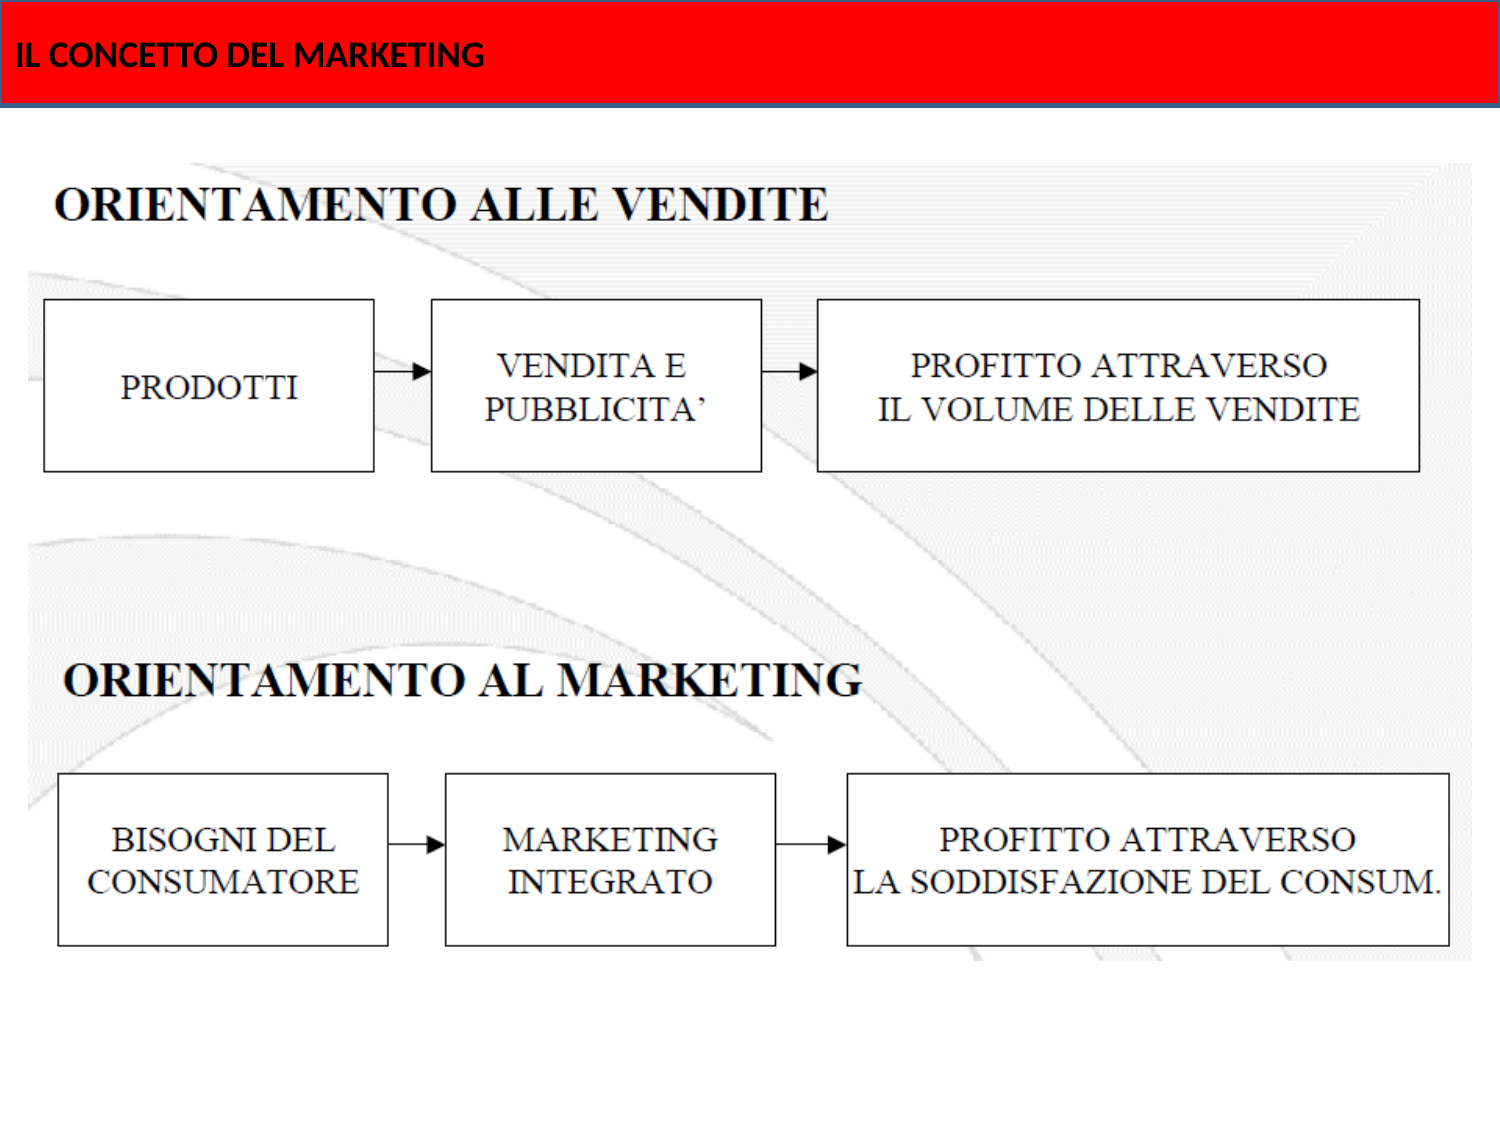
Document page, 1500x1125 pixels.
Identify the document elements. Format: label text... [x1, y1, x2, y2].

picture [28, 163, 1472, 961]
text_box IL CONCETTO DEL MARKETING [0, 0, 1500, 106]
